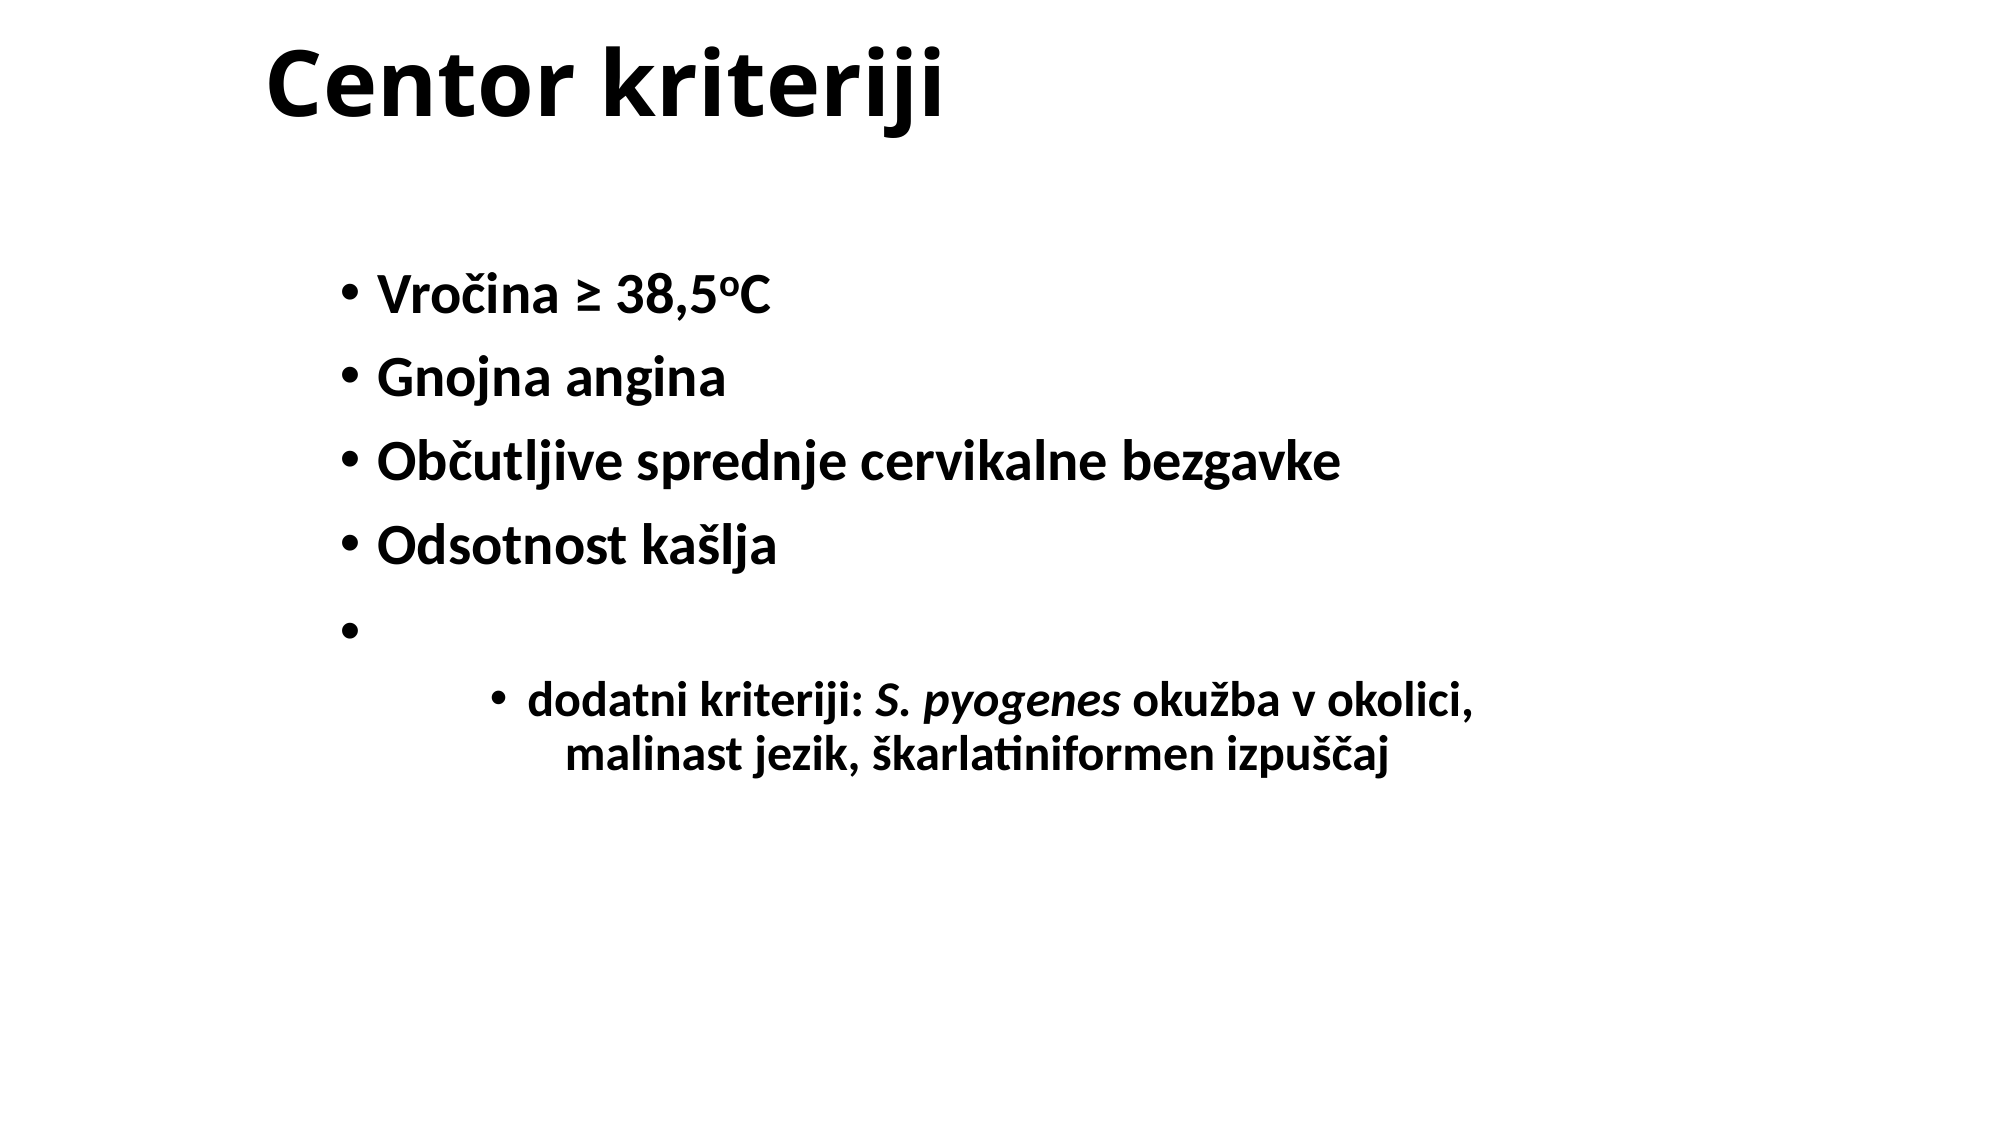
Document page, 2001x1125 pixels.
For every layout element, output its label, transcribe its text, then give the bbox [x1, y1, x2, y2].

list Vročina ≥ 38,5oC Gnojna angina Občutljive sprednje cervikalne bezgavke Odsotnost kašlja dodatni kriteriji: S. pyogenes okužba v okolici, malinast jezik, škarlatiniformen izpuščaj [324, 255, 1675, 1094]
title Centor kriteriji [249, 0, 1750, 173]
